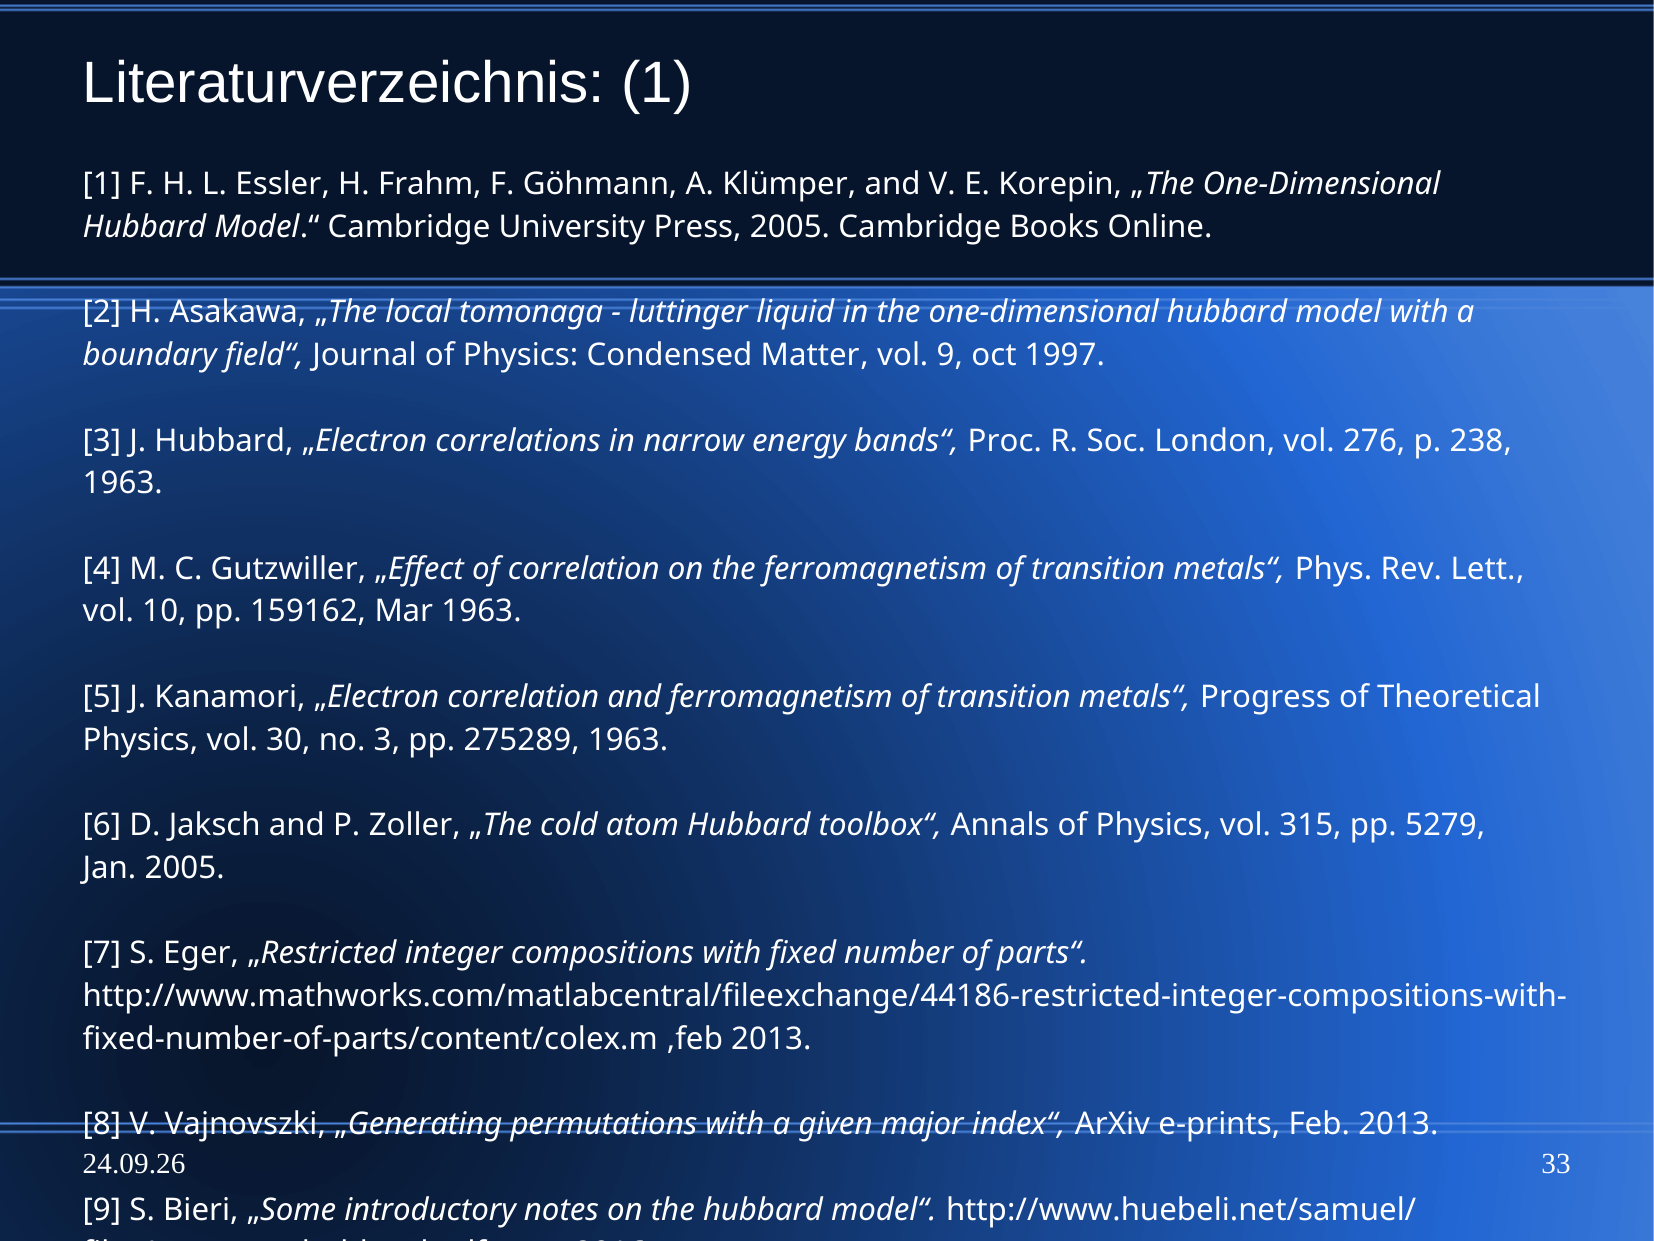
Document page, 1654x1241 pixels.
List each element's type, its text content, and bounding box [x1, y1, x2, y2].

subtitle Literaturverzeichnis: (1) [1] F. H. L. Essler, H. Frahm, F. Göhmann, A. Klümper, and V. E. Korepin, „The One-Dimensional Hubbard Model.“ Cambridge University Press, 2005. Cambridge Books Online. [2] H. Asakawa, „The local tomonaga - luttinger liquid in the one-dimensional hubbard model with a boundary field“, Journal of Physics: Condensed Matter, vol. 9, oct 1997. [3] J. Hubbard, „Electron correlations in narrow energy bands“, Proc. R. Soc. London, vol. 276, p. 238, 1963. [4] M. C. Gutzwiller, „Effect of correlation on the ferromagnetism of transition metals“, Phys. Rev. Lett., vol. 10, pp. 159162, Mar 1963. [5] J. Kanamori, „Electron correlation and ferromagnetism of transition metals“, Progress of Theoretical Physics, vol. 30, no. 3, pp. 275289, 1963. [6] D. Jaksch and P. Zoller, „The cold atom Hubbard toolbox“, Annals of Physics, vol. 315, pp. 5279, Jan. 2005. [7] S. Eger, „Restricted integer compositions with fixed number of parts“. http://www.mathworks.com/matlabcentral/fileexchange/44186-restricted-integer-compositions-with-fixed-number-of-parts/content/colex.m ,feb 2013. [8] V. Vajnovszki, „Generating permutations with a given major index“, ArXiv e-prints, Feb. 2013. [9] S. Bieri, „Some introductory notes on the hubbard model“. http://www.huebeli.net/samuel/ files/notes_on_hubbard.pdf, may 2016. [82, 49, 1571, 1134]
picture [0, 0, 1654, 1241]
